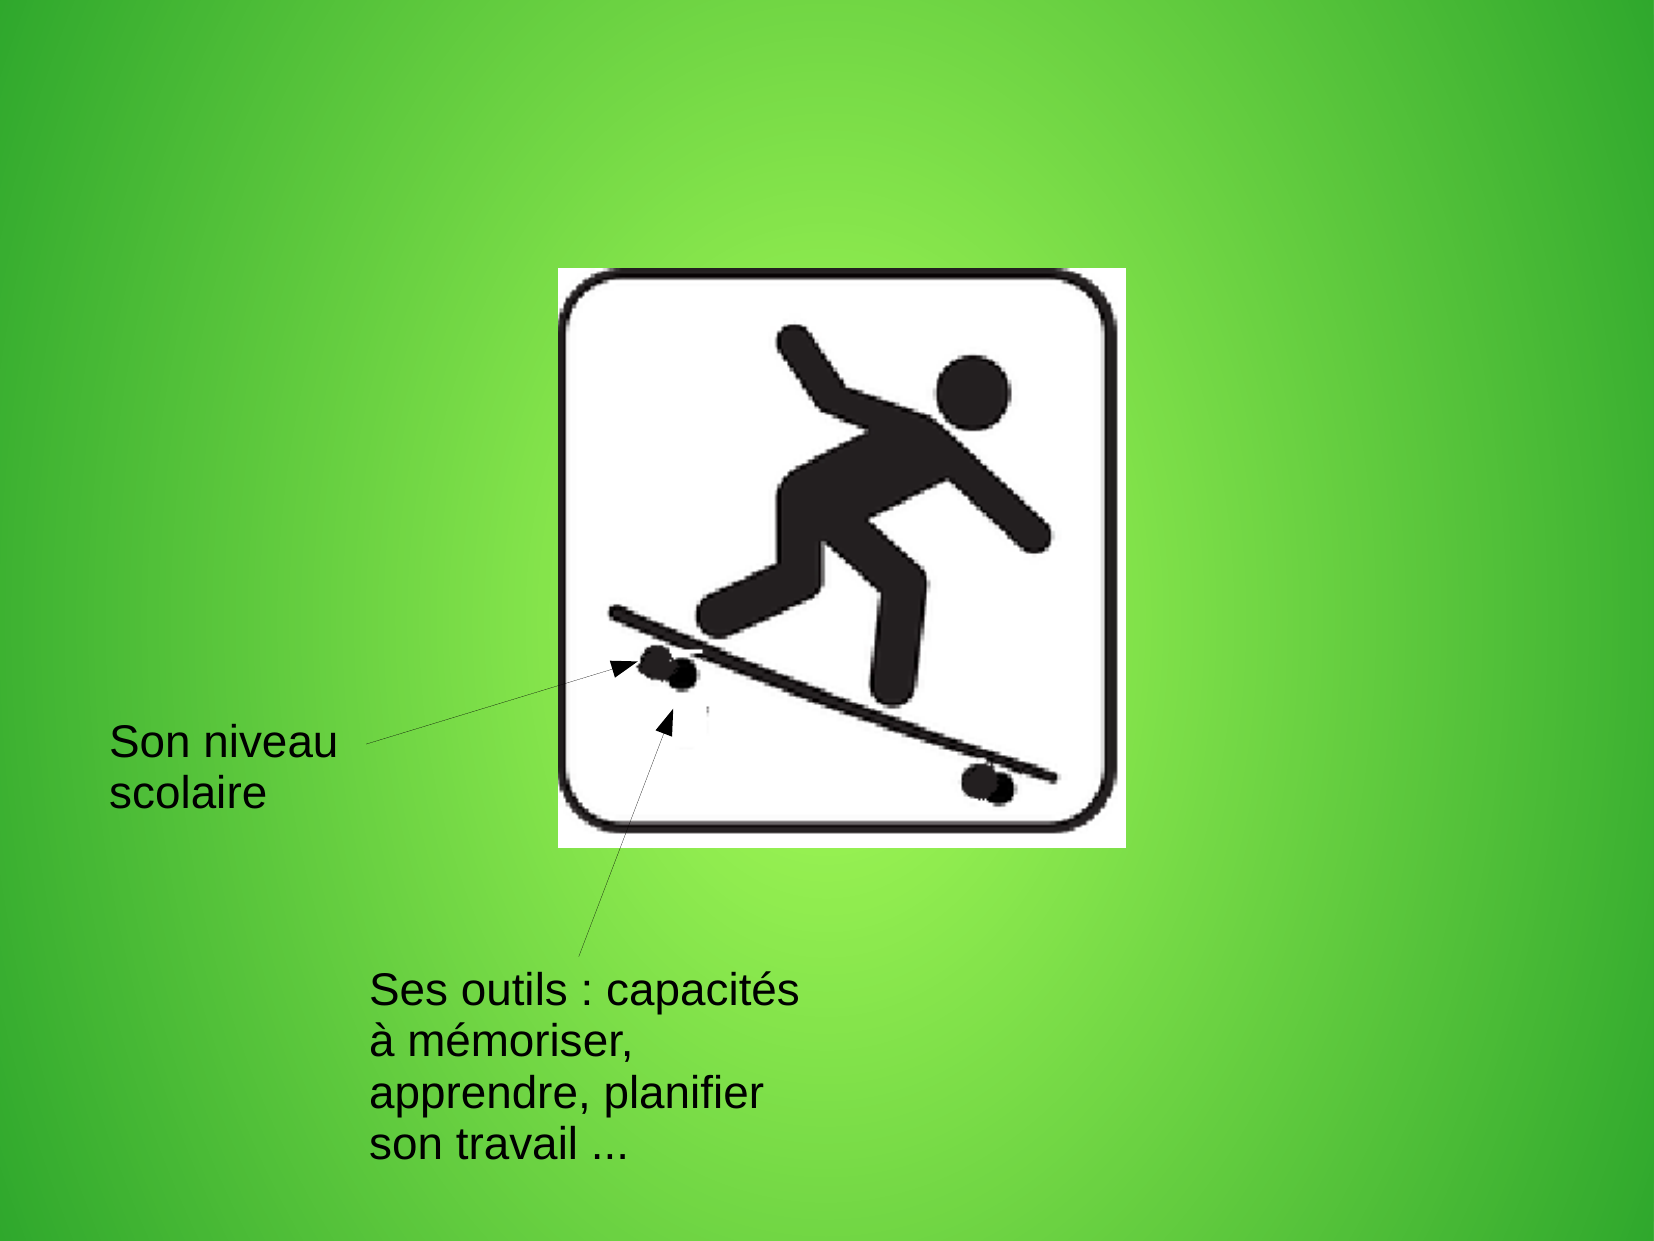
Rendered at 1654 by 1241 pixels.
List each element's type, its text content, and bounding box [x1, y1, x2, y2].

picture [558, 268, 1126, 848]
text_box Ses outils : capacités à mémoriser, apprendre, planifier son travail ... [354, 956, 839, 1177]
text_box Son niveau scolaire [94, 708, 497, 827]
